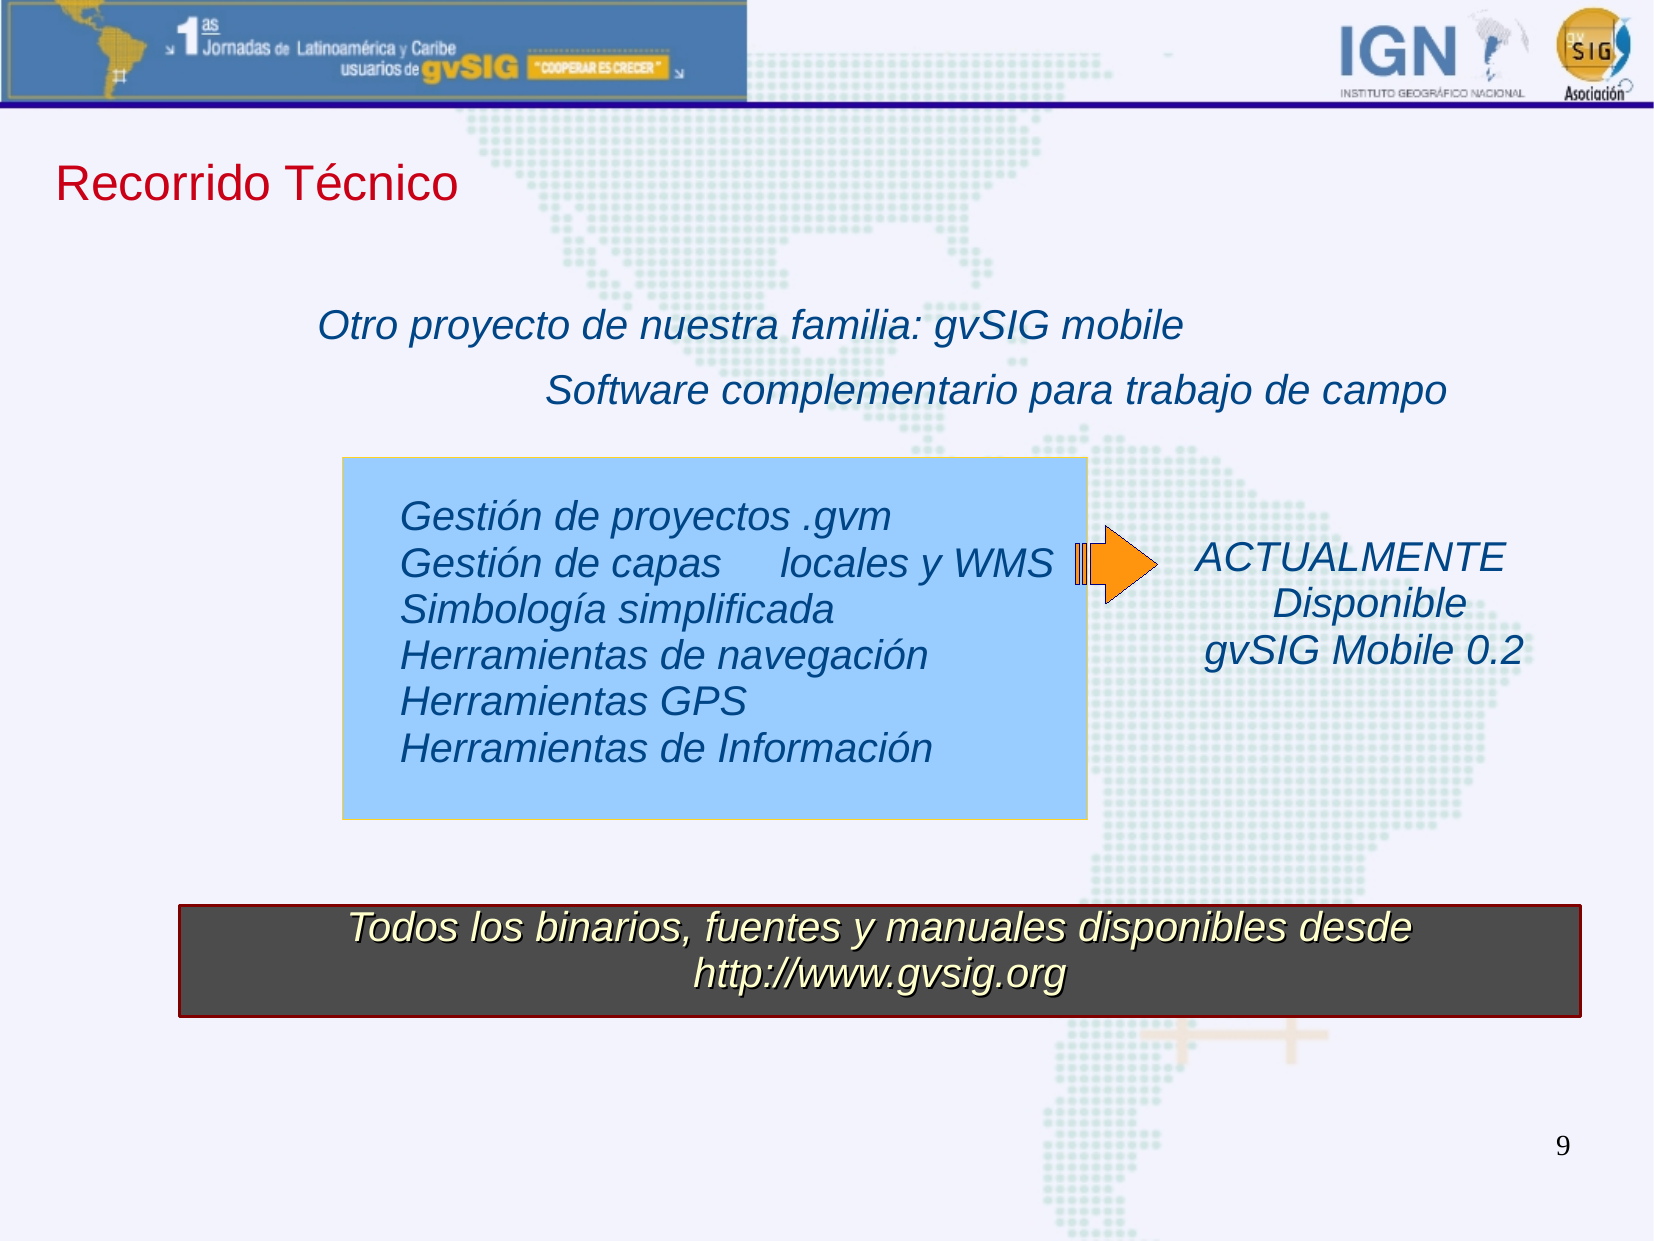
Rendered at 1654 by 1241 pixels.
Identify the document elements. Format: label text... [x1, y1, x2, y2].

text_box [1082, 543, 1087, 585]
text_box [342, 457, 1088, 820]
text_box [1090, 525, 1158, 604]
text_box Otro proyecto de nuestra familia: gvSIG mobile [318, 303, 1368, 359]
text_box ACTUALMENTE Disponible gvSIG Mobile 0.2 [1234, 534, 1543, 703]
text_box Recorrido Técnico [40, 147, 1418, 352]
text_box Todos los binarios, fuentes y manuales disponibles desde http://www.gvsig.org [179, 905, 1581, 1017]
text_box Gestión de proyectos .gvm Gestión de capas locales y WMS Simbología simplificada Herramientas de navegación Herramientas GPS Herramientas de Información [385, 485, 1234, 818]
picture [0, 0, 1654, 1241]
text_box Software complementario para trabajo de campo [546, 368, 1595, 424]
text_box [1075, 543, 1080, 585]
